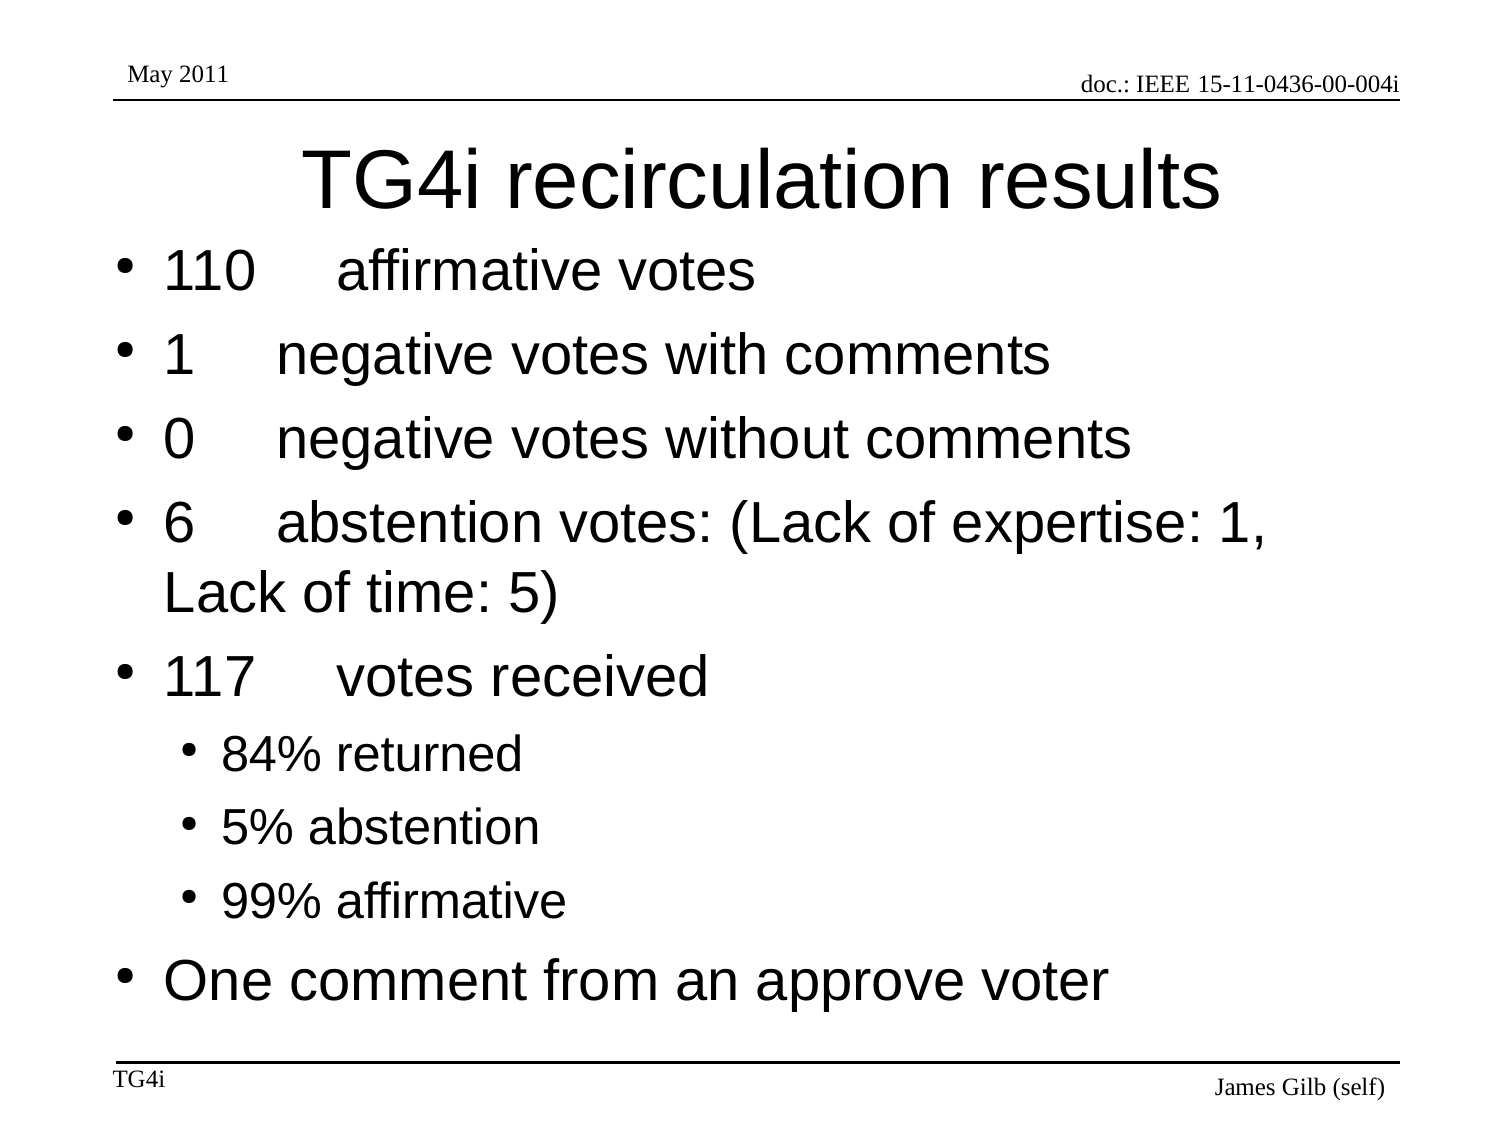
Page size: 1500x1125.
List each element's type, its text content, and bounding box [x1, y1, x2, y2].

list 110 affirmative votes 1 negative votes with comments 0 negative votes without comments 6 abstention votes: (Lack of expertise: 1, Lack of time: 5) 117 votes received 84% returned 5% abstention 99% affirmative One comment from an approve voter [99, 224, 1375, 1025]
title TG4i recirculation results [125, 104, 1401, 246]
